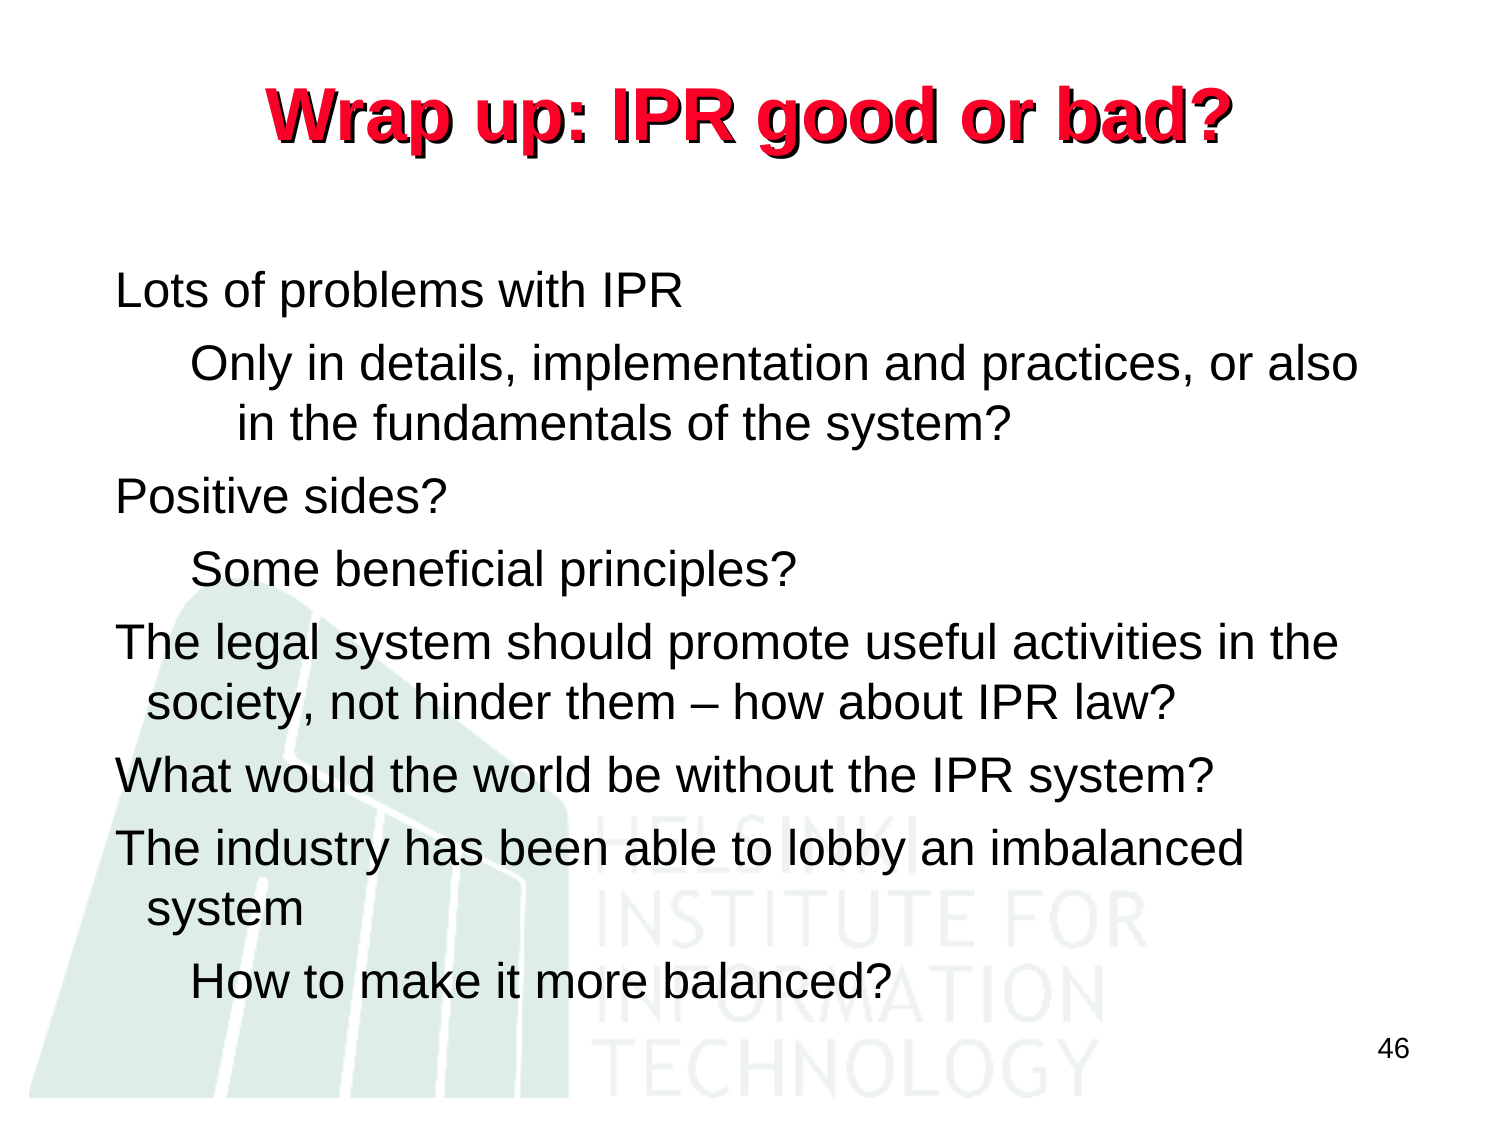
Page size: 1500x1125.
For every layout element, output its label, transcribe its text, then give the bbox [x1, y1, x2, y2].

list Lots of problems with IPR Only in details, implementation and practices, or also in the fundamentals of the system? Positive sides? Some beneficial principles? The legal system should promote useful activities in the society, not hinder them – how about IPR law? What would the world be without the IPR system? The industry has been able to lobby an imbalanced system How to make it more balanced? [99, 249, 1401, 1051]
title Wrap up: IPR good or bad? [99, 61, 1401, 175]
